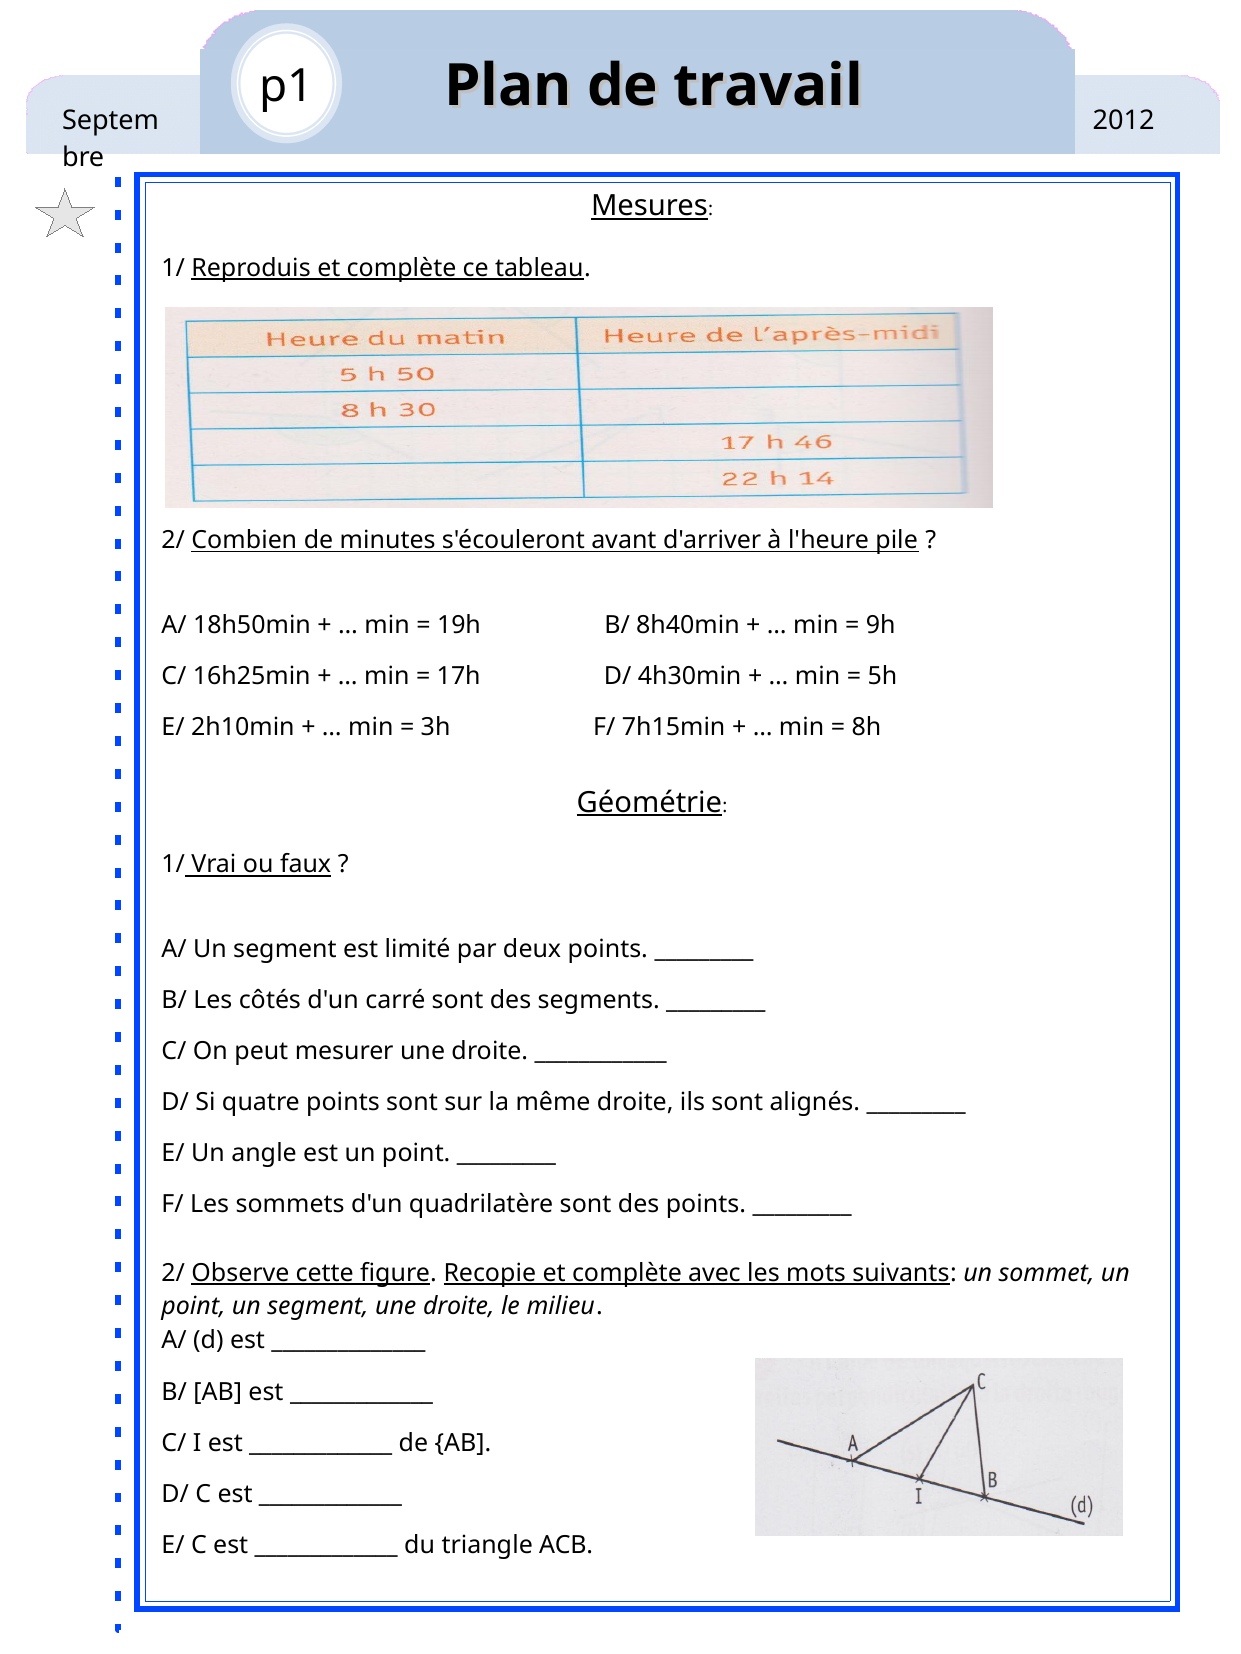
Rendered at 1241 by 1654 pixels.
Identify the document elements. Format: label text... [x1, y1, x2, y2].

picture [755, 1358, 1123, 1536]
table_header [140, 177, 146, 1606]
text_box Plan de travail [401, 35, 922, 142]
picture [165, 307, 993, 508]
text_box Septembre [47, 93, 189, 154]
text_box [35, 188, 95, 237]
text_box 2012 [1077, 93, 1220, 154]
text_box Mesures: 1/ Reproduis et complète ce tableau. 2/ Combien de minutes s'écouleront avant d'arriver à l'heure pile ? A/ 18h50min + … min = 19h B/ 8h40min + … min = 9h C/ 16h25min + … min = 17h D/ 4h30min + … min = 5h E/ 2h10min + … min = 3h F/ 7h15min + … min = 8h [146, 177, 1158, 799]
table_header [1158, 177, 1175, 1606]
picture [26, 10, 1220, 154]
text_box Géométrie: 1/ Vrai ou faux ? A/ Un segment est limité par deux points. _________ B/ Les côtés d'un carré sont des segments. _________ C/ On peut mesurer une droite. ____________ D/ Si quatre points sont sur la même droite, ils sont alignés. _________ E/ Un angle est un point. _________ F/ Les sommets d'un quadrilatère sont des points. _________ 2/ Observe cette figure. Recopie et complète avec les mots suivants: un sommet, un point, un segment, une droite, le milieu. A/ (d) est ______________ B/ [AB] est _____________ C/ I est _____________ de {AB]. D/ C est _____________ E/ C est _____________ du triangle ACB. [146, 799, 1158, 1654]
